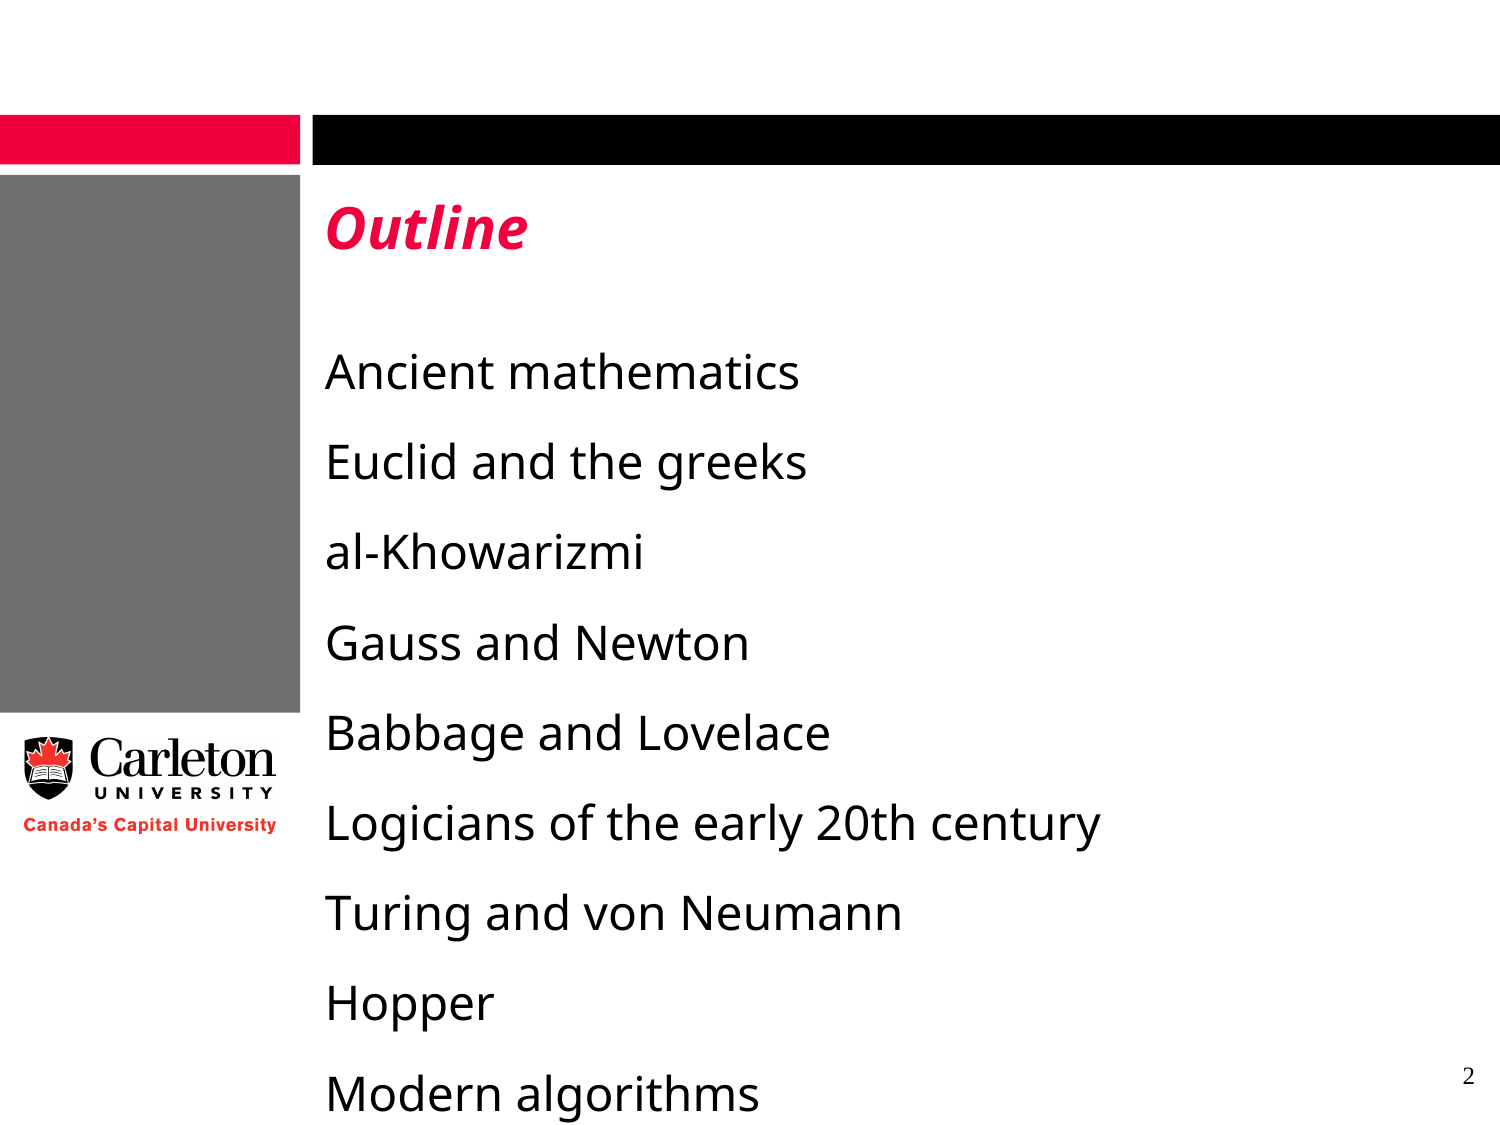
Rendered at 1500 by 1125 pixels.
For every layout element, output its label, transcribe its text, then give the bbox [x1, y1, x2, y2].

list Ancient mathematics Euclid and the greeks al-Khowarizmi Gauss and Newton Babbage and Lovelace Logicians of the early 20th century Turing and von Neumann Hopper Modern algorithms [324, 324, 1450, 1051]
title Outline [324, 187, 1450, 324]
picture [24, 737, 276, 834]
